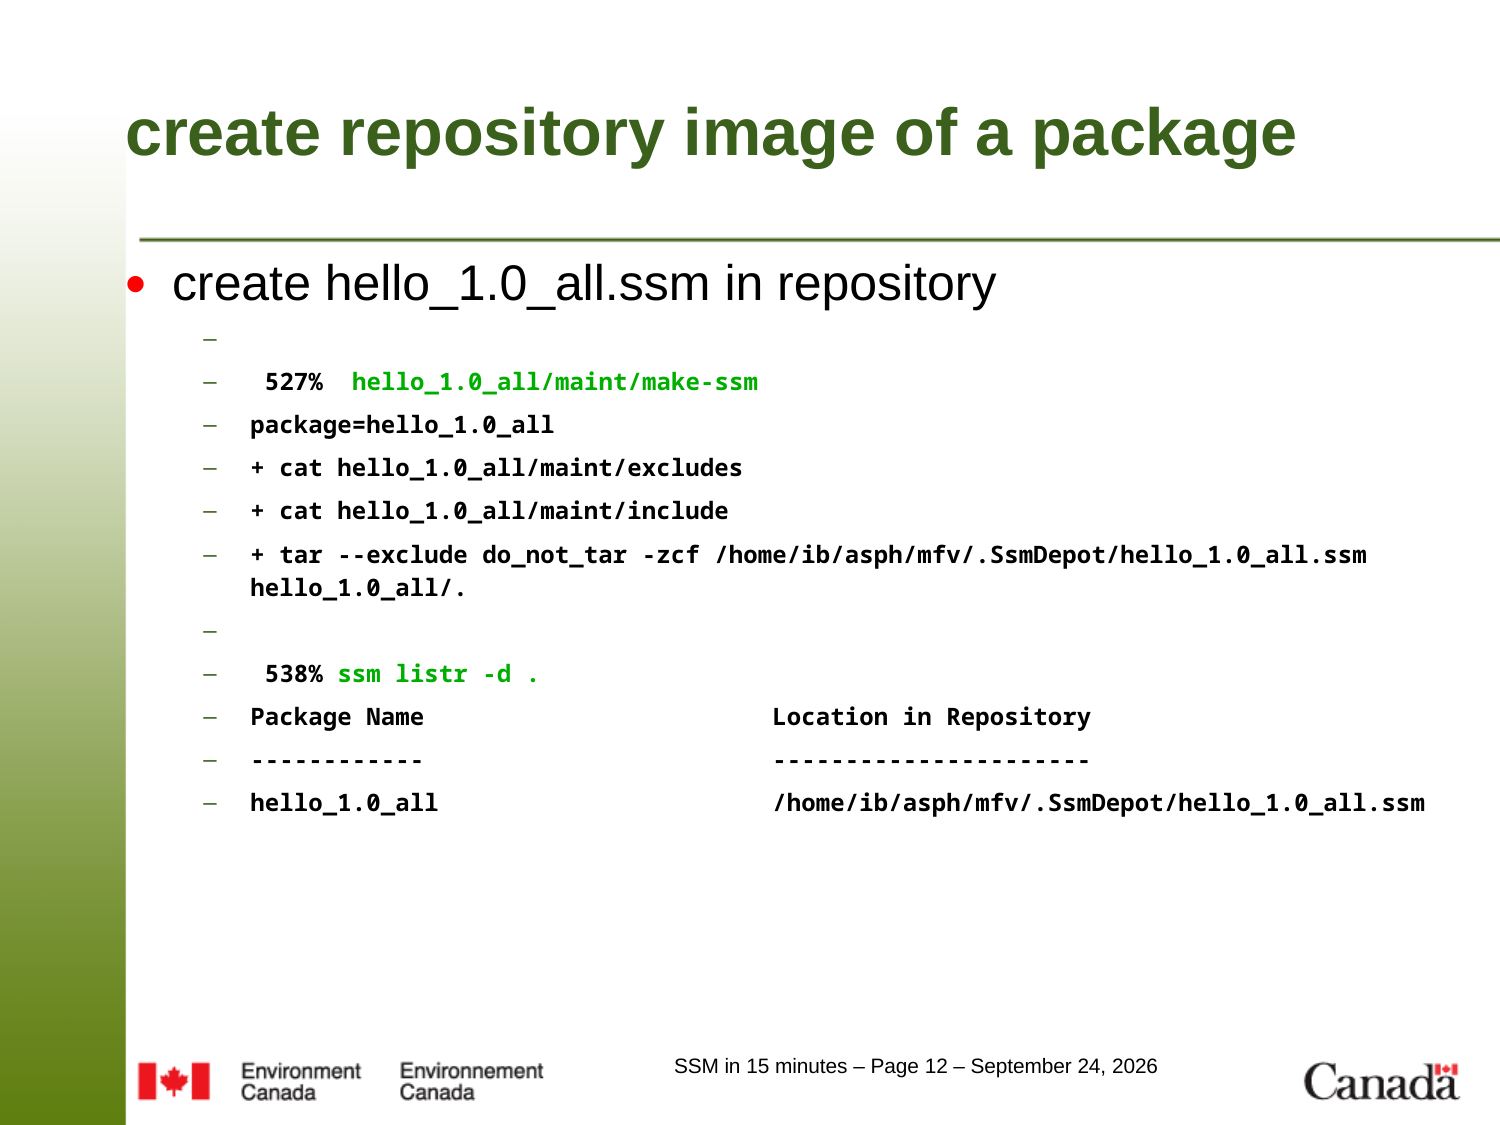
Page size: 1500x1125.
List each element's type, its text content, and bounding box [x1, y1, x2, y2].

title create repository image of a package [125, 52, 1463, 213]
picture [0, 0, 1500, 1125]
list create hello_1.0_all.ssm in repository 527% hello_1.0_all/maint/make-ssm package=hello_1.0_all + cat hello_1.0_all/maint/excludes + cat hello_1.0_all/maint/include + tar --exclude do_not_tar -zcf /home/ib/asph/mfv/.SsmDepot/hello_1.0_all.ssm hello_1.0_all/. 538% ssm listr -d . Package Name Location in Repository ------------ ---------------------- hello_1.0_all /home/ib/asph/mfv/.SsmDepot/hello_1.0_all.ssm [125, 255, 1463, 1009]
